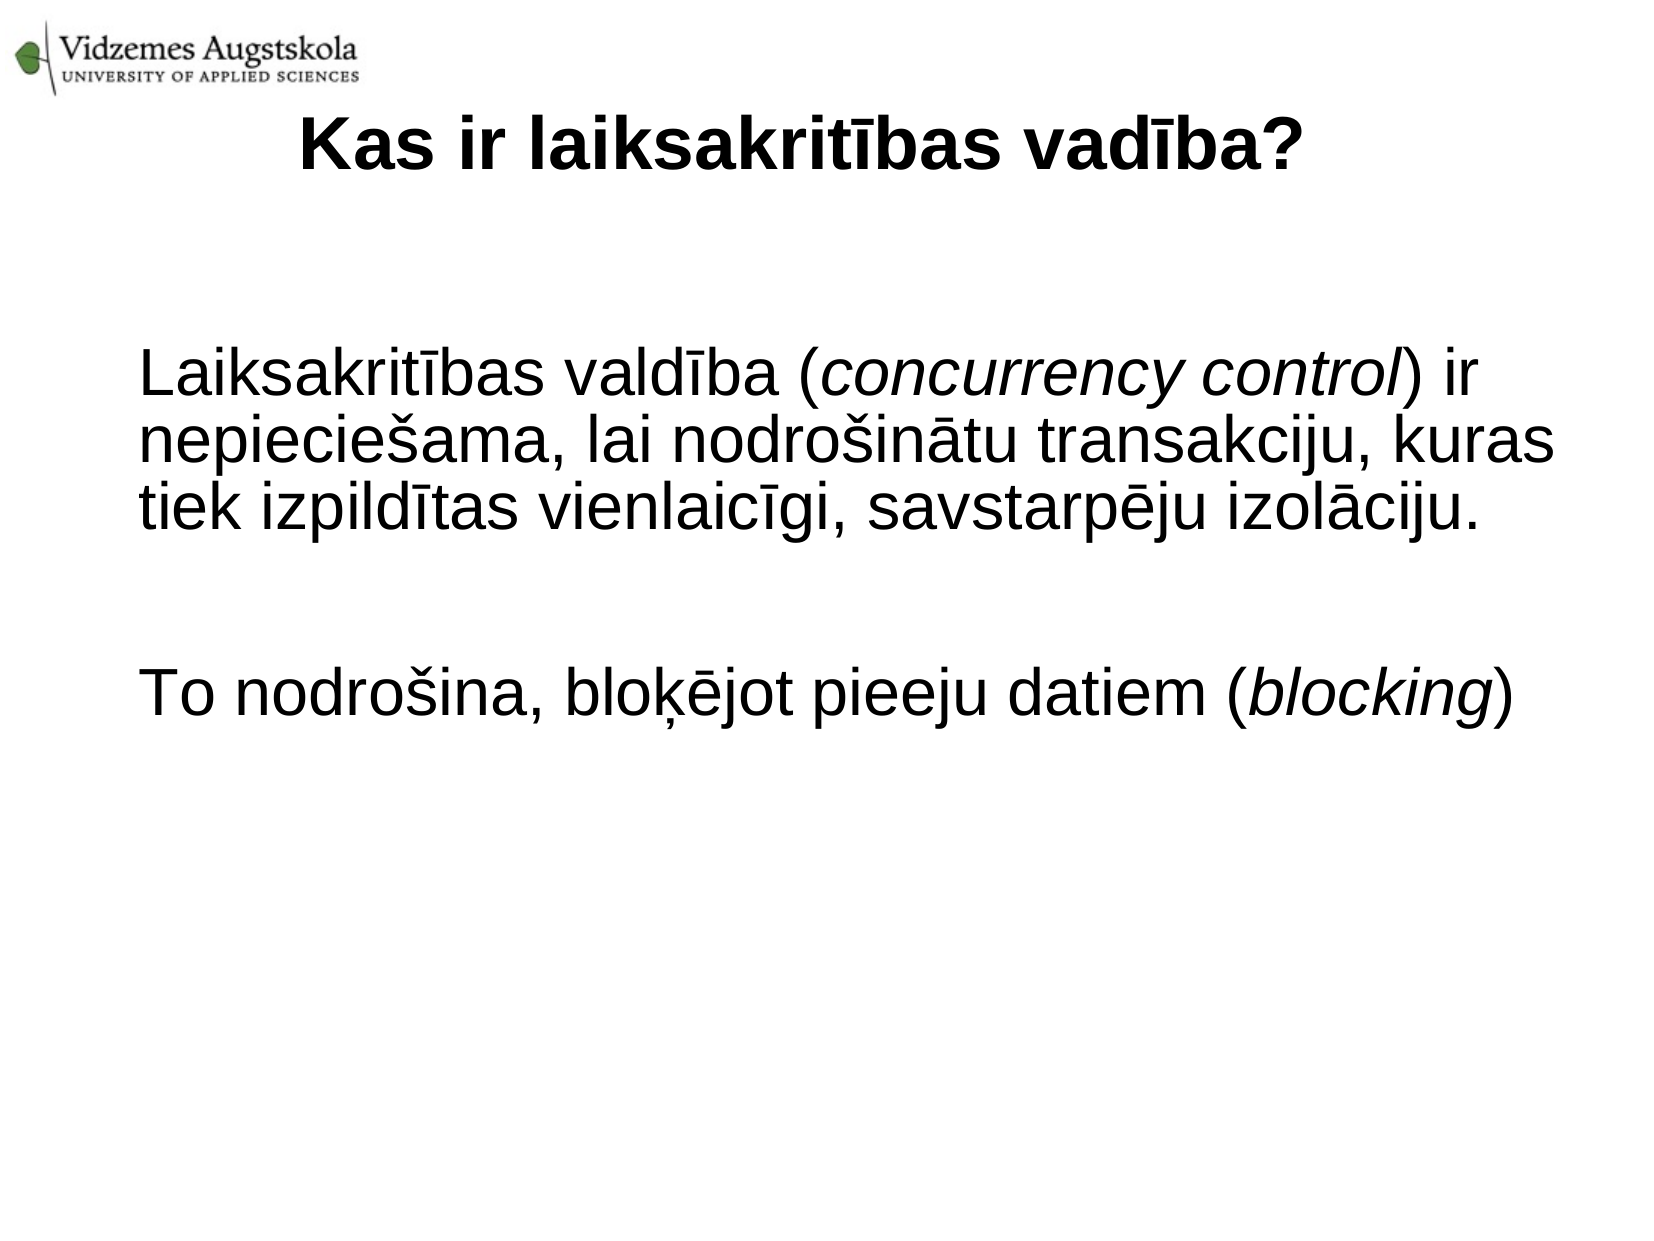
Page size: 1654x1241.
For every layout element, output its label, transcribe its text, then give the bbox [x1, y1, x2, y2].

picture [5, 2, 368, 113]
list Laiksakritības valdība (concurrency control) ir nepieciešama, lai nodrošinātu transakciju, kuras tiek izpildītas vienlaicīgi, savstarpēju izolāciju. To nodrošina, bloķējot pieeju datiem (blocking) [82, 236, 1569, 1107]
title Kas ir laiksakritības vadība? [94, 103, 1512, 188]
